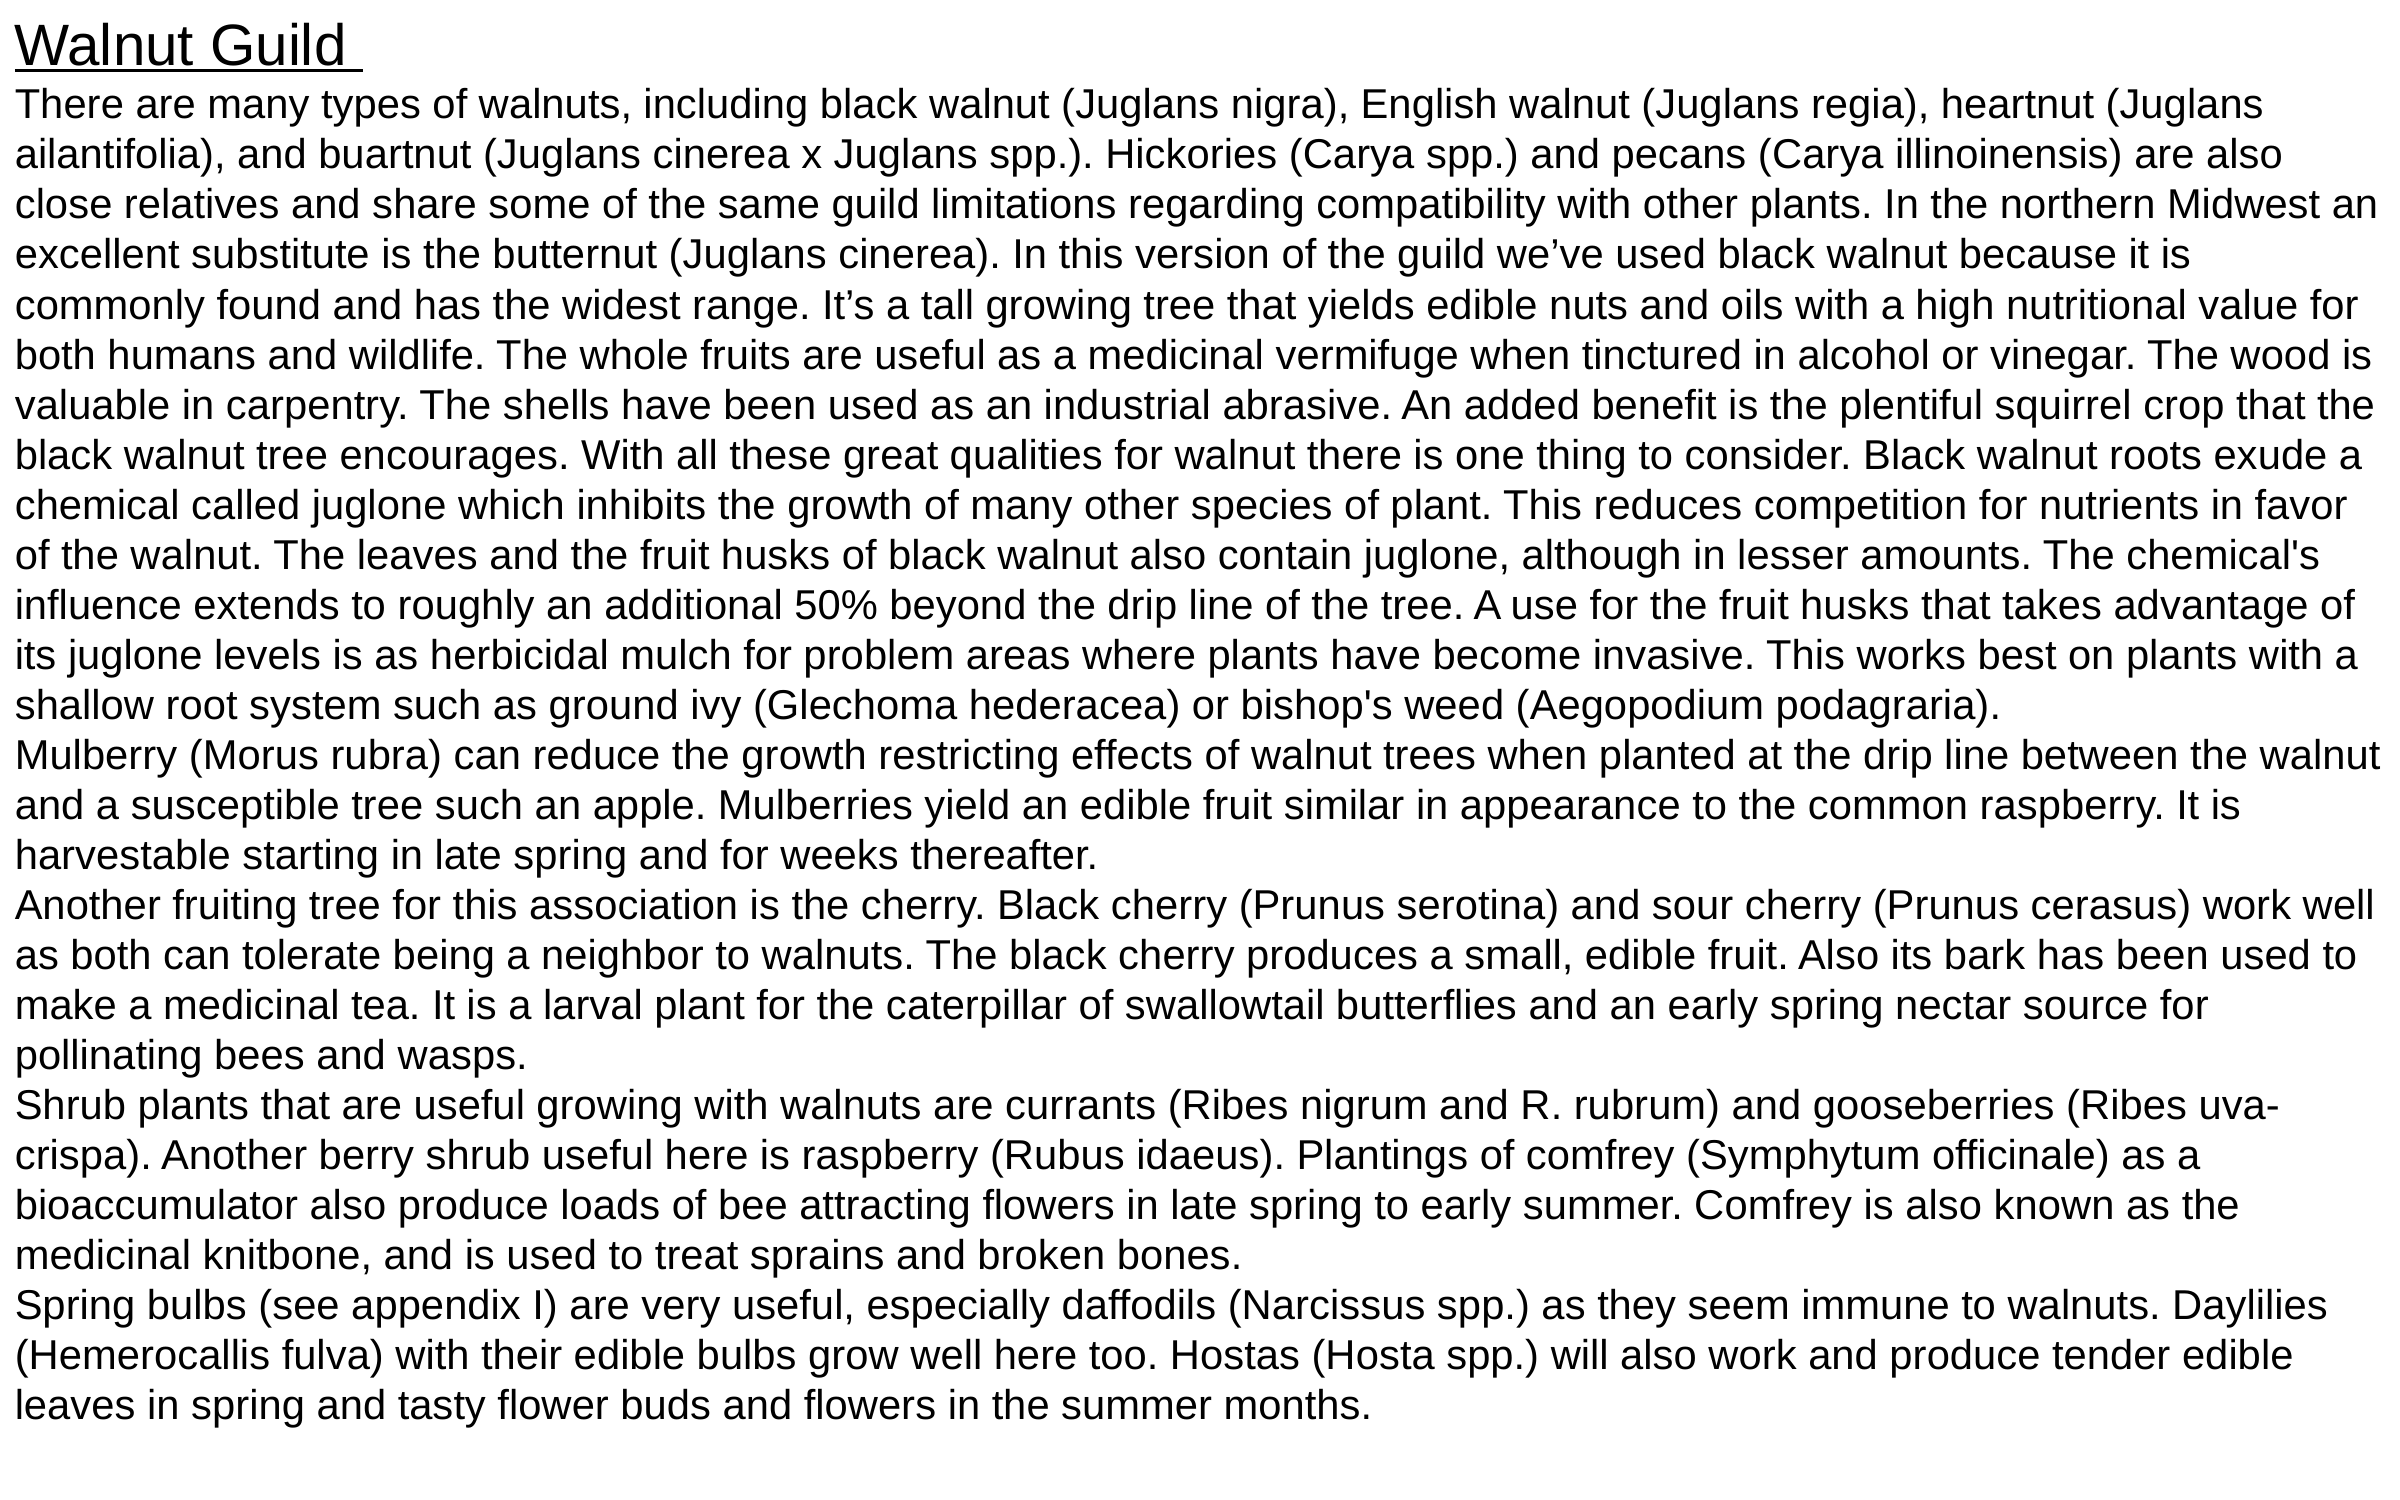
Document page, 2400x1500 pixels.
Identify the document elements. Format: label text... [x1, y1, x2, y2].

text_box Walnut Guild There are many types of walnuts, including black walnut (Juglans nigra), English walnut (Juglans regia), heartnut (Juglans ailantifolia), and buartnut (Juglans cinerea x Juglans spp.). Hickories (Carya spp.) and pecans (Carya illinoinensis) are also close relatives and share some of the same guild limitations regarding compatibility with other plants. In the northern Midwest an excellent substitute is the butternut (Juglans cinerea). In this version of the guild we’ve used black walnut because it is commonly found and has the widest range. It’s a tall growing tree that yields edible nuts and oils with a high nutritional value for both humans and wildlife. The whole fruits are useful as a medicinal vermifuge when tinctured in alcohol or vinegar. The wood is valuable in carpentry. The shells have been used as an industrial abrasive. An added benefit is the plentiful squirrel crop that the black walnut tree encourages. With all these great qualities for walnut there is one thing to consider. Black walnut roots exude a chemical called juglone which inhibits the growth of many other species of plant. This reduces competition for nutrients in favor of the walnut. The leaves and the fruit husks of black walnut also contain juglone, although in lesser amounts. The chemical's influence extends to roughly an additional 50% beyond the drip line of the tree. A use for the fruit husks that takes advantage of its juglone levels is as herbicidal mulch for problem areas where plants have become invasive. This works best on plants with a shallow root system such as ground ivy (Glechoma hederacea) or bishop's weed (Aegopodium podagraria). Mulberry (Morus rubra) can reduce the growth restricting effects of walnut trees when planted at the drip line between the walnut and a susceptible tree such an apple. Mulberries yield an edible fruit similar in appearance to the common raspberry. It is harvestable starting in late spring and for weeks thereafter. Another fruiting tree for this association is the cherry. Black cherry (Prunus serotina) and sour cherry (Prunus cerasus) work well as both can tolerate being a neighbor to walnuts. The black cherry produces a small, edible fruit. Also its bark has been used to make a medicinal tea. It is a larval plant for the caterpillar of swallowtail butterflies and an early spring nectar source for pollinating bees and wasps. Shrub plants that are useful growing with walnuts are currants (Ribes nigrum and R. rubrum) and gooseberries (Ribes uva-crispa). Another berry shrub useful here is raspberry (Rubus idaeus). Plantings of comfrey (Symphytum officinale) as a bioaccumulator also produce loads of bee attracting flowers in late spring to early summer. Comfrey is also known as the medicinal knitbone, and is used to treat sprains and broken bones. Spring bulbs (see appendix I) are very useful, especially daffodils (Narcissus spp.) as they seem immune to walnuts. Daylilies (Hemerocallis fulva) with their edible bulbs grow well here too. Hostas (Hosta spp.) will also work and produce tender edible leaves in spring and tasty flower buds and flowers in the summer months. [0, 0, 2400, 1436]
